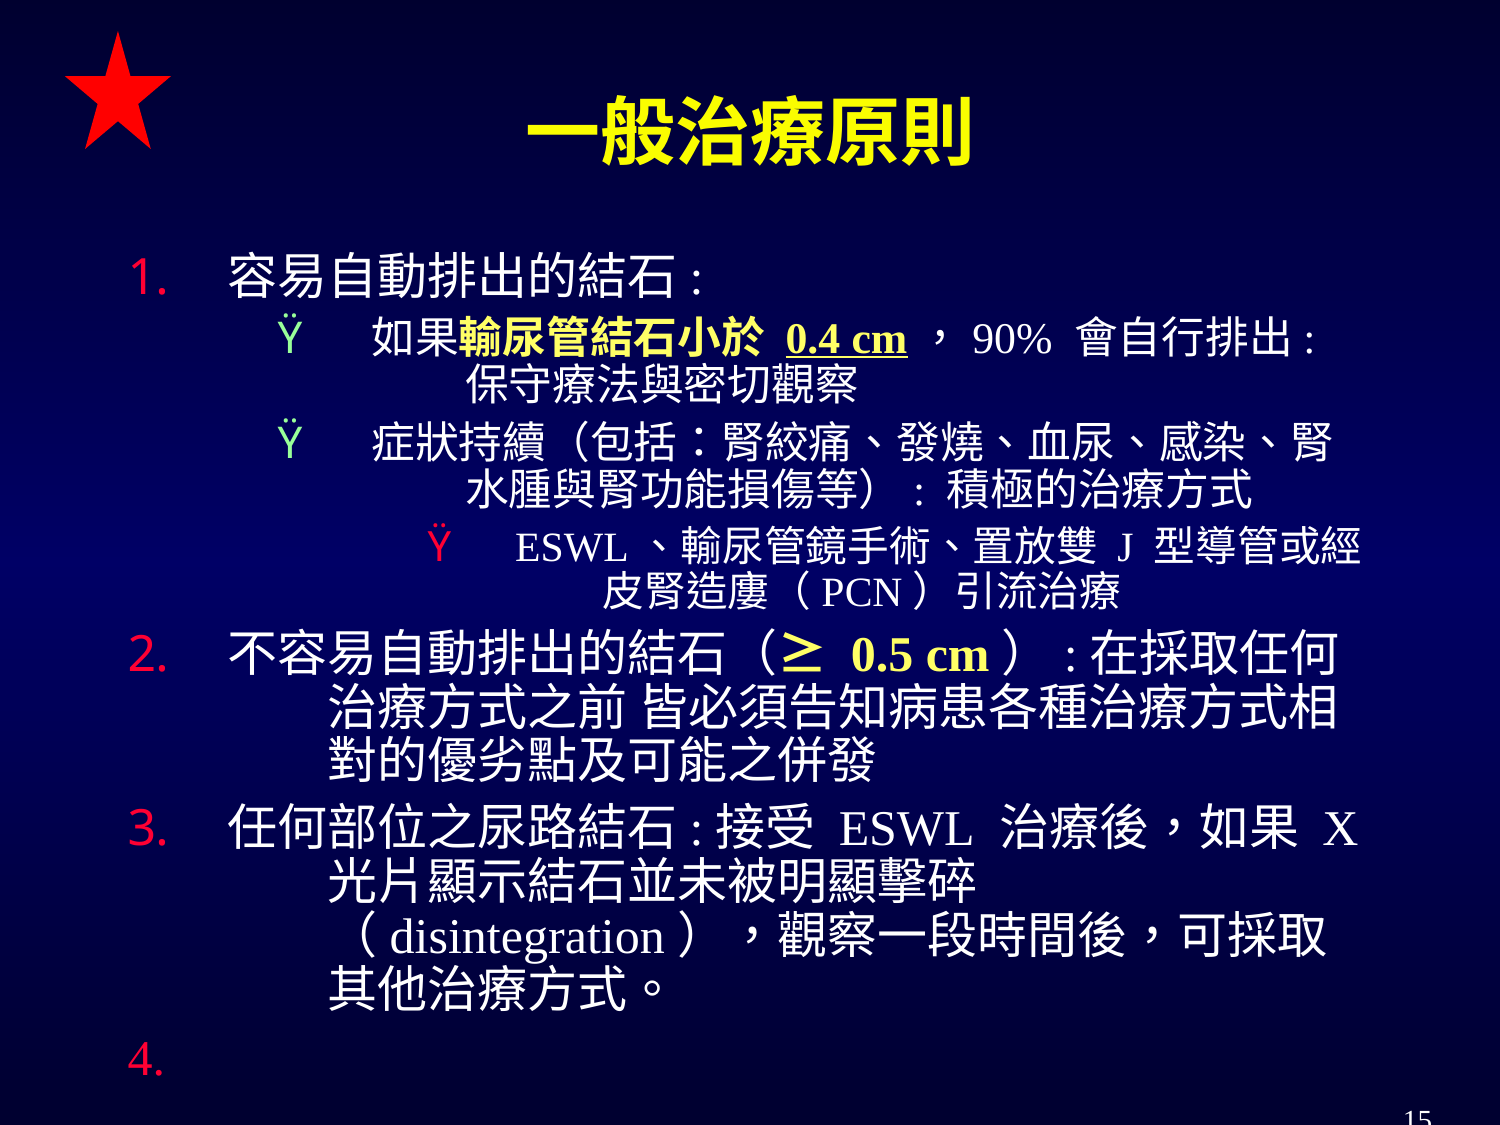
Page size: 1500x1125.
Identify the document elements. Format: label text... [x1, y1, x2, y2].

title 一般治療原則 [112, 62, 1388, 197]
text_box [1387, 1093, 1491, 1118]
list 容易自動排出的結石: 如果輸尿管結石小於 0.4 cm，90% 會自行排出: 保守療法與密切觀察 症狀持續（包括：腎絞痛、發燒、血尿、感染、腎水腫與腎功能損傷等）: 積極的治療方式 ESWL、輸尿管鏡手術、置放雙 J 型導管或經皮腎造廔（PCN）引流治療 不容易自動排出的結石（≥ 0.5 cm）:在採取任何治療方式之前 皆必須告知病患各種治療方式相對的優劣點及可能之併發 任何部位之尿路結石:接受 ESWL 治療後，如果 X 光片顯示結石並未被明顯擊碎（disintegration），觀察一段時間後，可採取其他治療方式。 [112, 243, 1388, 1044]
text_box [64, 31, 172, 149]
